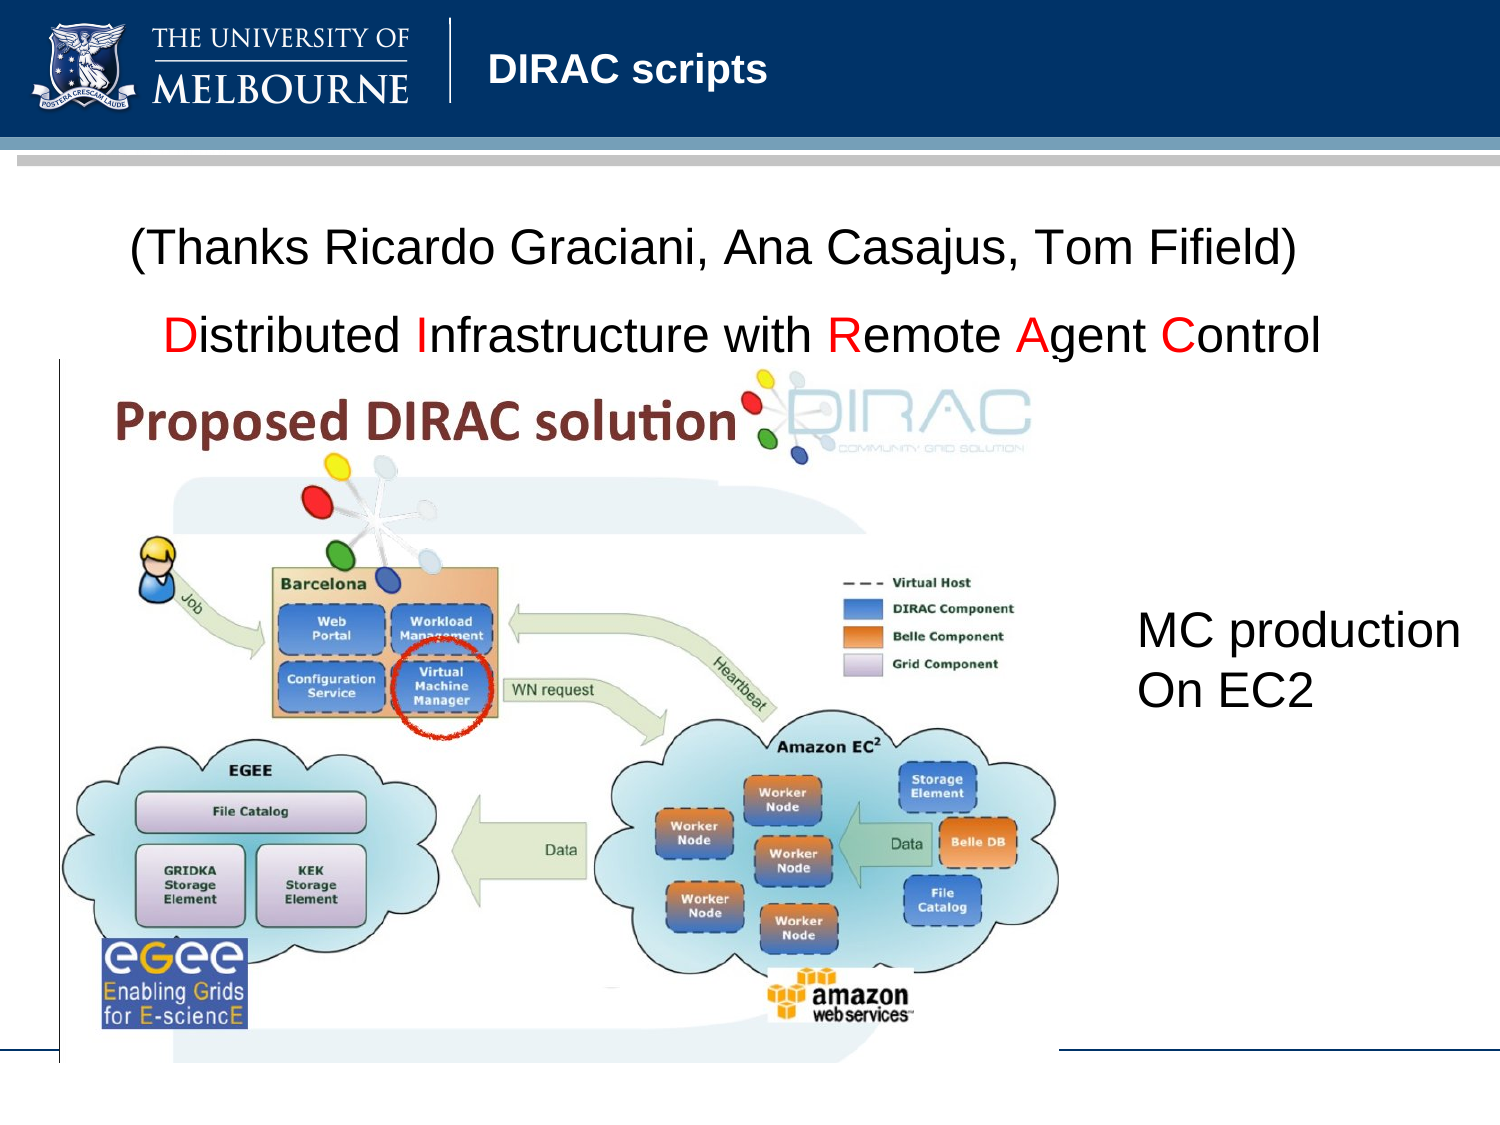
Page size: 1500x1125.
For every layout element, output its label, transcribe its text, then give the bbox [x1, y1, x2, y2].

text_box (Thanks Ricardo Graciani, Ana Casajus, Tom Fifield) [114, 206, 1328, 282]
picture [59, 359, 1059, 1063]
picture [87, 150, 229, 155]
title DIRAC scripts [487, 19, 1438, 118]
picture [24, 17, 413, 119]
text_box MC production On EC2 [1122, 590, 1477, 726]
text_box Distributed Infrastructure with Remote Agent Control [147, 295, 1337, 371]
